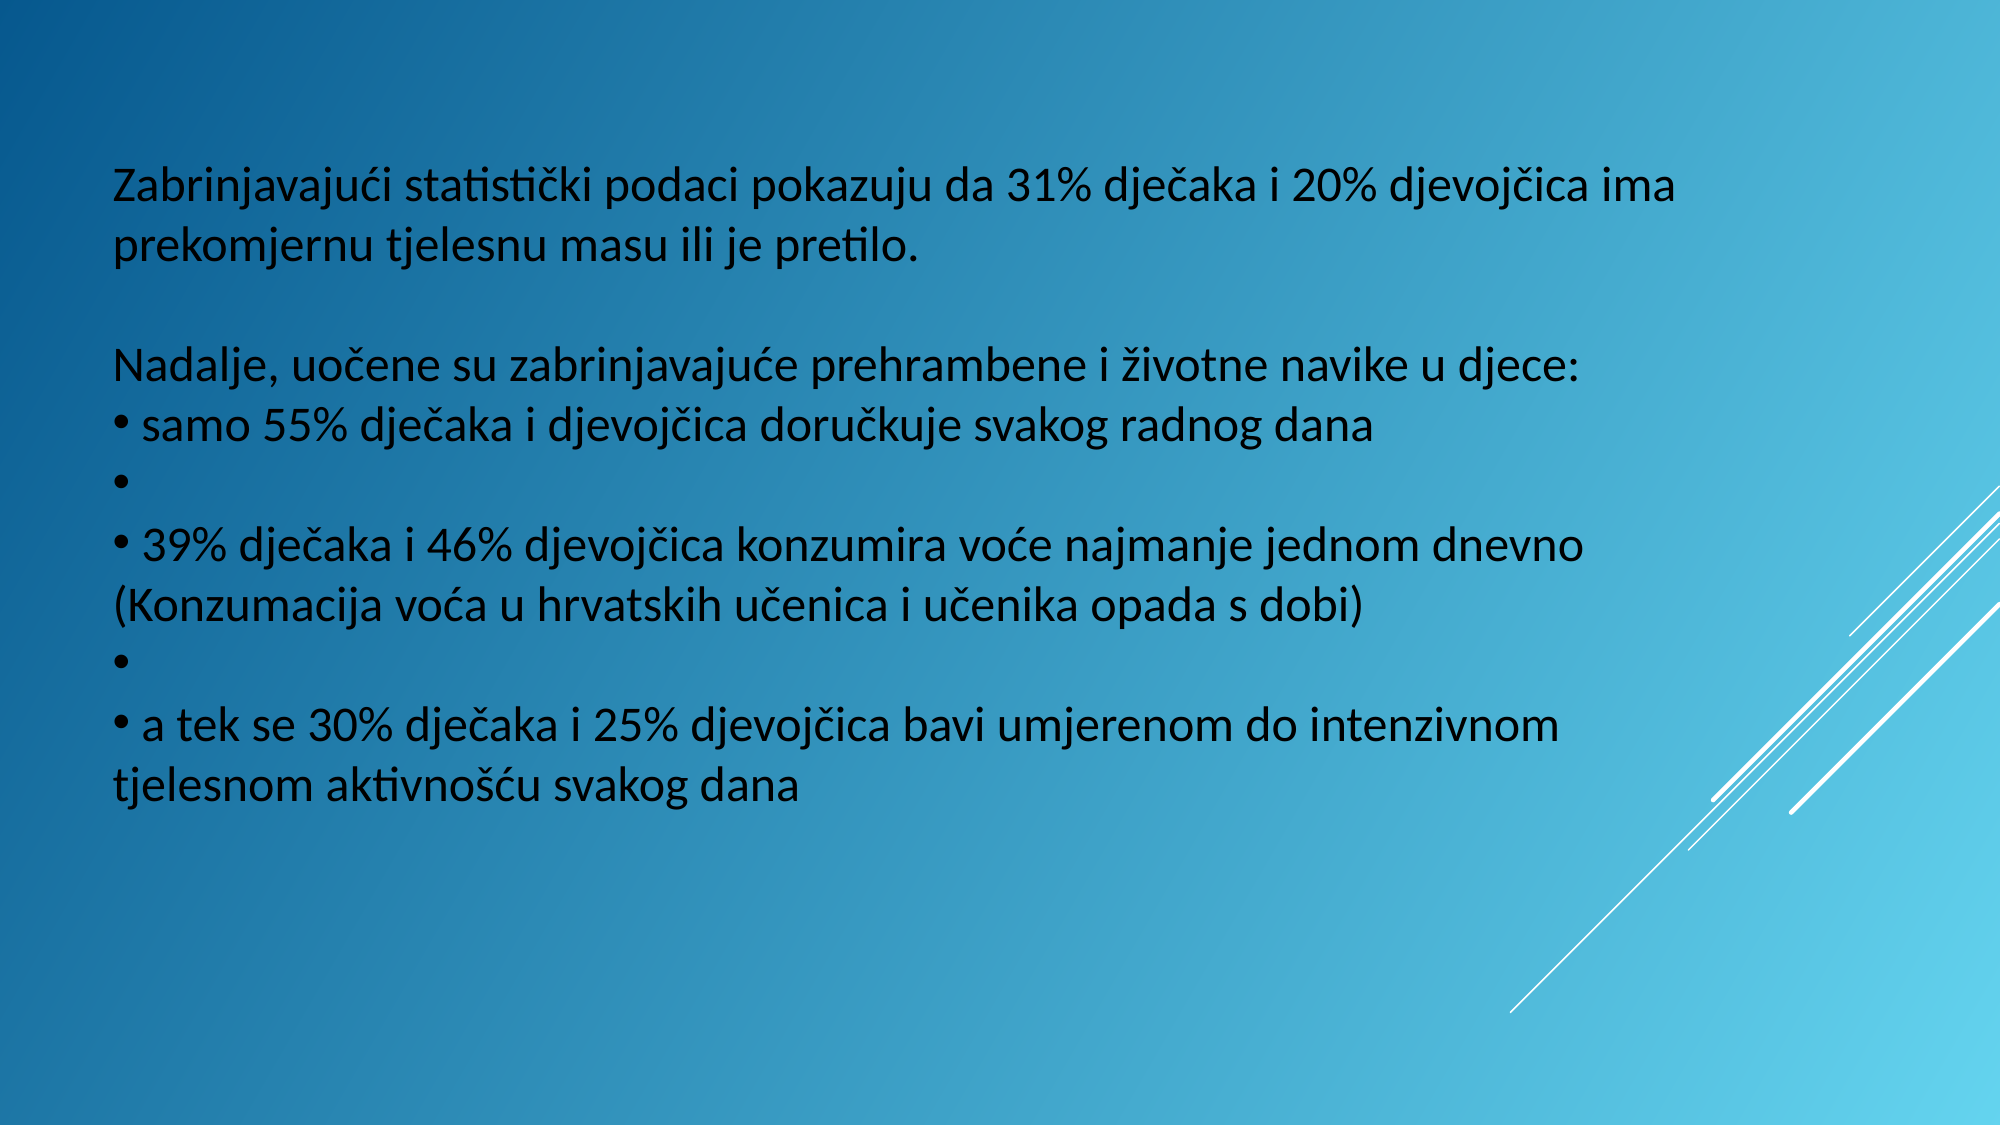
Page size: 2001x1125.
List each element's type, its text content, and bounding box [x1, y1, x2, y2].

text_box Zabrinjavajući statistički podaci pokazuju da 31% dječaka i 20% djevojčica ima prekomjernu tjelesnu masu ili je pretilo. Nadalje, uočene su zabrinjavajuće prehrambene i životne navike u djece: samo 55% dječaka i djevojčica doručkuje svakog radnog dana 39% dječaka i 46% djevojčica konzumira voće najmanje jednom dnevno (Konzumacija voća u hrvatskih učenica i učenika opada s dobi) a tek se 30% dječaka i 25% djevojčica bavi umjerenom do intenzivnom tjelesnom aktivnošću svakog dana [97, 144, 1710, 826]
